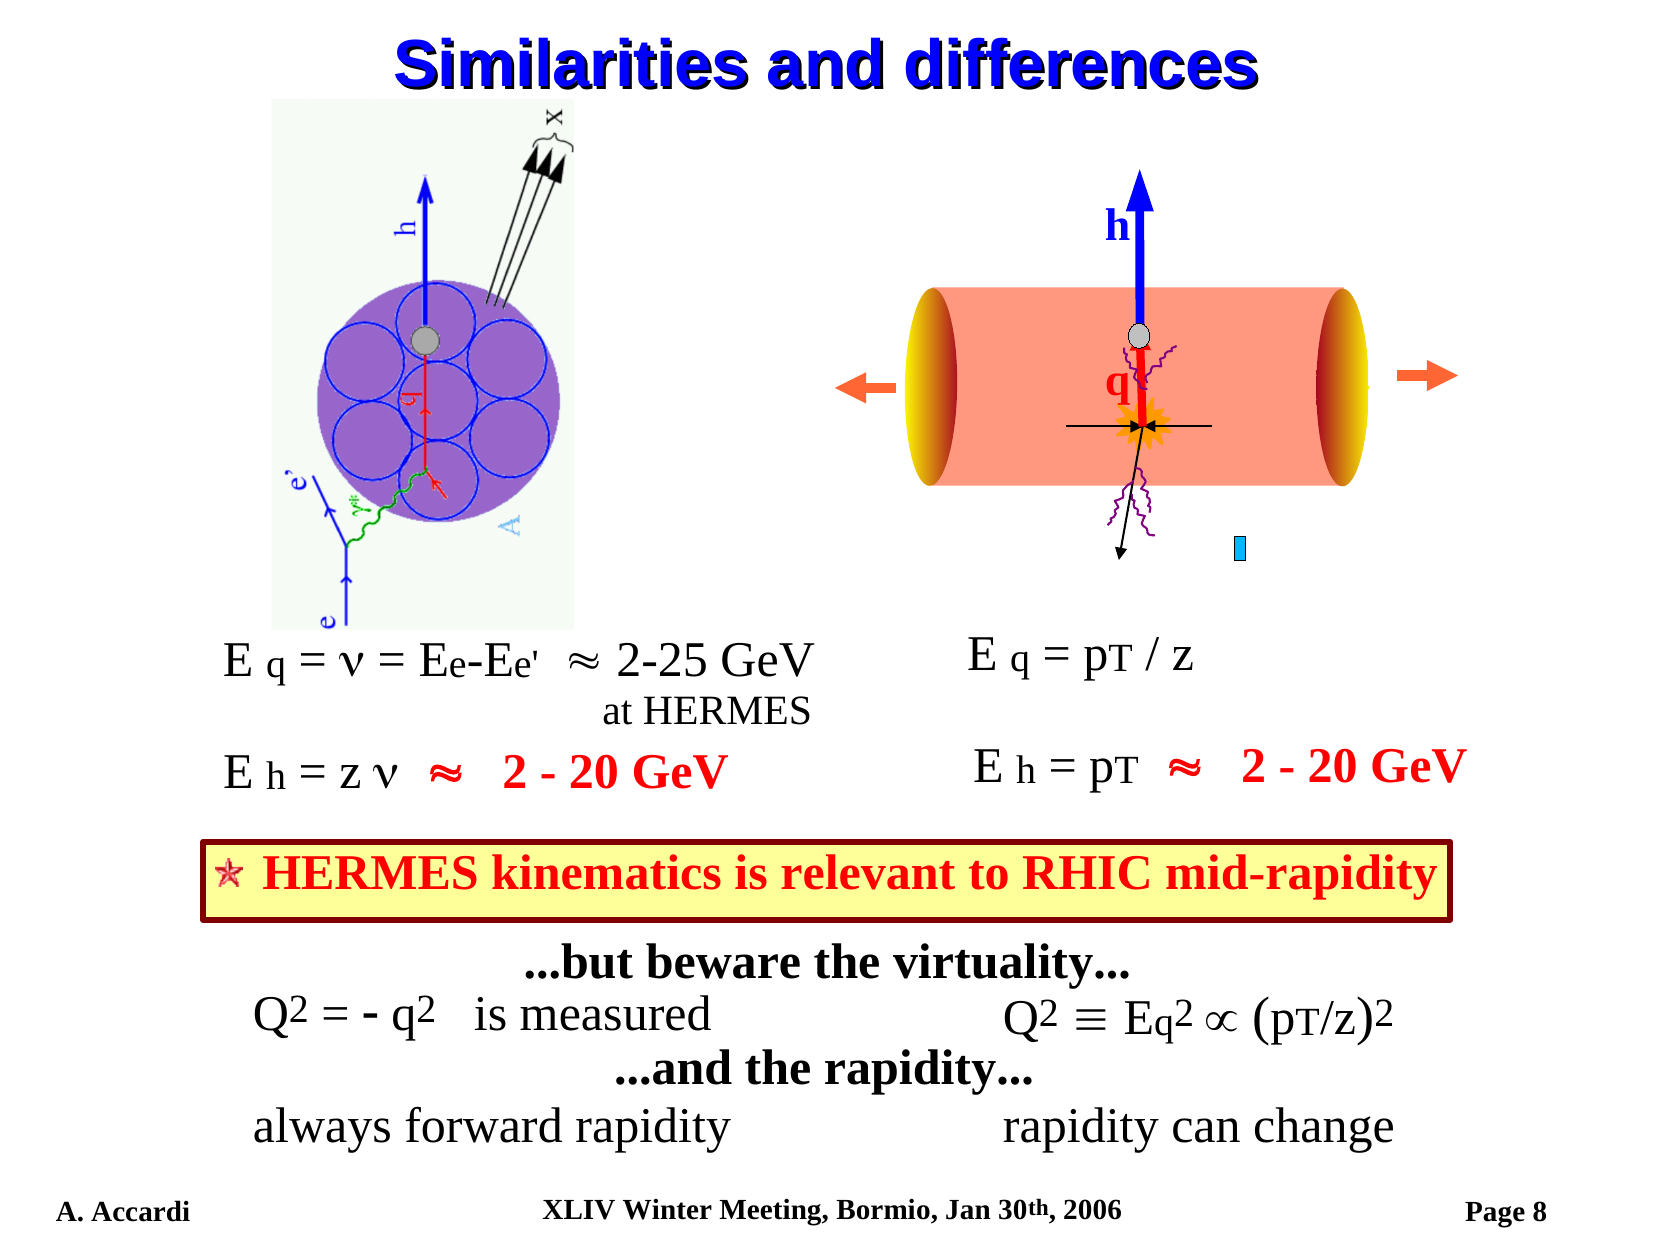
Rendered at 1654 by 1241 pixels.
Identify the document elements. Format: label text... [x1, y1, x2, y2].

text_box [1134, 470, 1144, 486]
text_box HERMES kinematics is relevant to RHIC mid-rapidity [203, 841, 1451, 920]
text_box [904, 287, 1369, 487]
text_box Similarities and differences [29, 22, 1625, 109]
text_box always forward rapidity [252, 1098, 746, 1170]
text_box ...and the rapidity... [614, 1040, 1040, 1106]
text_box E q = pT / z [967, 625, 1207, 694]
text_box ...but beware the virtuality... [523, 933, 1132, 1000]
picture [271, 98, 574, 630]
text_box E h = pT  2 - 20 GeV [973, 738, 1457, 810]
text_box A. Accardi [37, 1187, 209, 1241]
chart [1234, 536, 1246, 561]
text_box XLIV Winter Meeting, Bormio, Jan 30th, 2006 [542, 1193, 1123, 1233]
text_box E h = z   2 - 20 GeV [223, 743, 718, 816]
text_box [1134, 381, 1138, 423]
text_box Page <number> [1465, 1195, 1654, 1234]
text_box E q =  = Ee-Ee'  2-25 GeV at HERMES [222, 631, 828, 754]
text_box rapidity can change [1002, 1098, 1409, 1170]
text_box Q2 = - q2 is measured [252, 985, 746, 1058]
text_box Q2  Eq2  (pT/z)2 [1002, 985, 1395, 1058]
text_box h [1104, 200, 1134, 268]
text_box q [1104, 354, 1134, 422]
